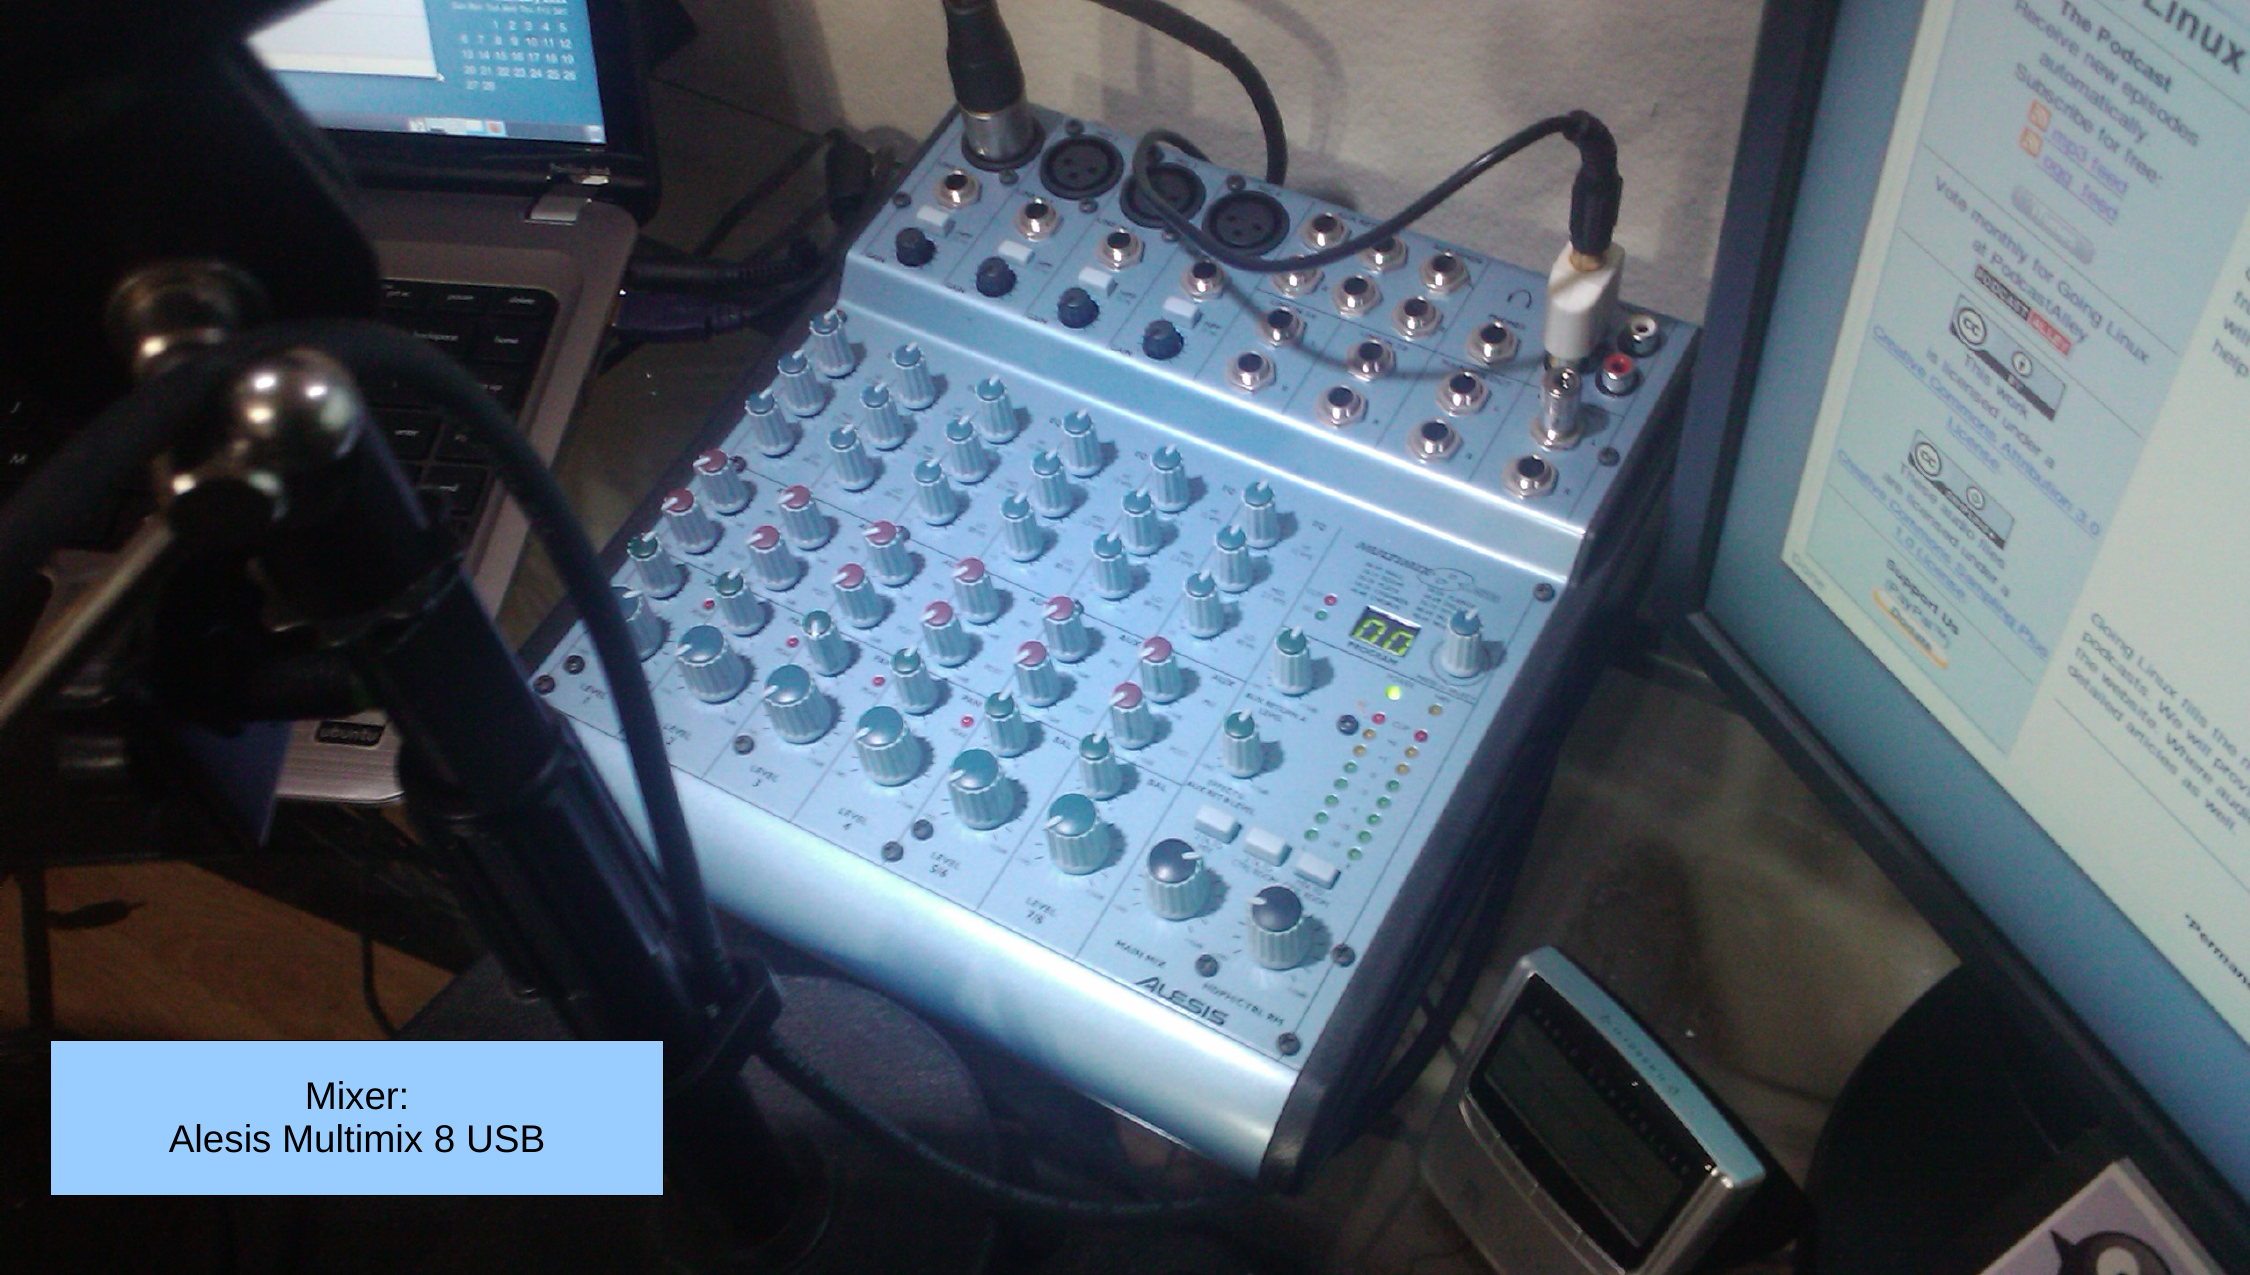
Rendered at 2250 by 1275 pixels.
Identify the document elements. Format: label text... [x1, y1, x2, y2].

text_box Mixer: Alesis Multimix 8 USB [50, 1040, 664, 1196]
picture [0, 0, 2250, 1275]
